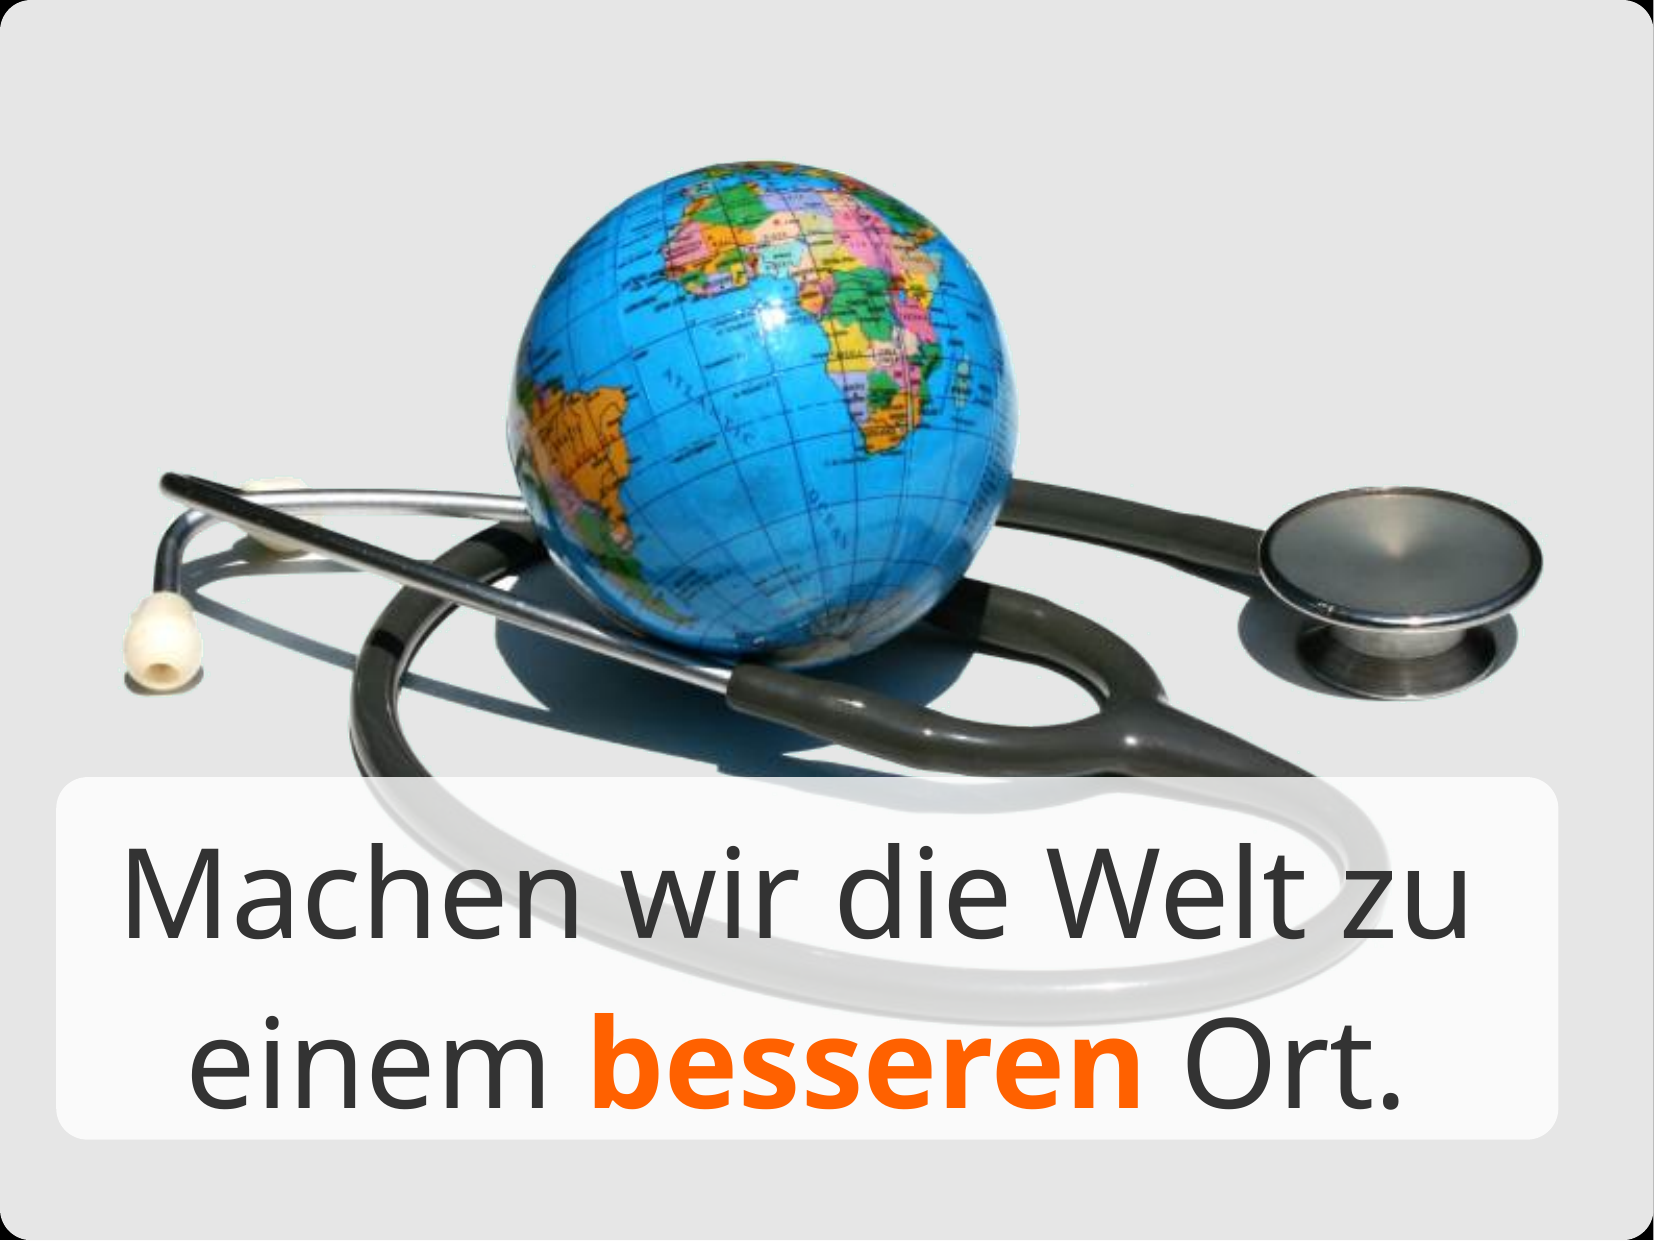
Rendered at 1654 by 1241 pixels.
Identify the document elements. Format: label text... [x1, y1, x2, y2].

text_box [56, 777, 1559, 1140]
text_box [0, 1192, 1654, 1241]
text_box Machen wir die Welt zu einem besseren Ort. [59, 797, 1536, 1114]
picture [0, 0, 1654, 1192]
